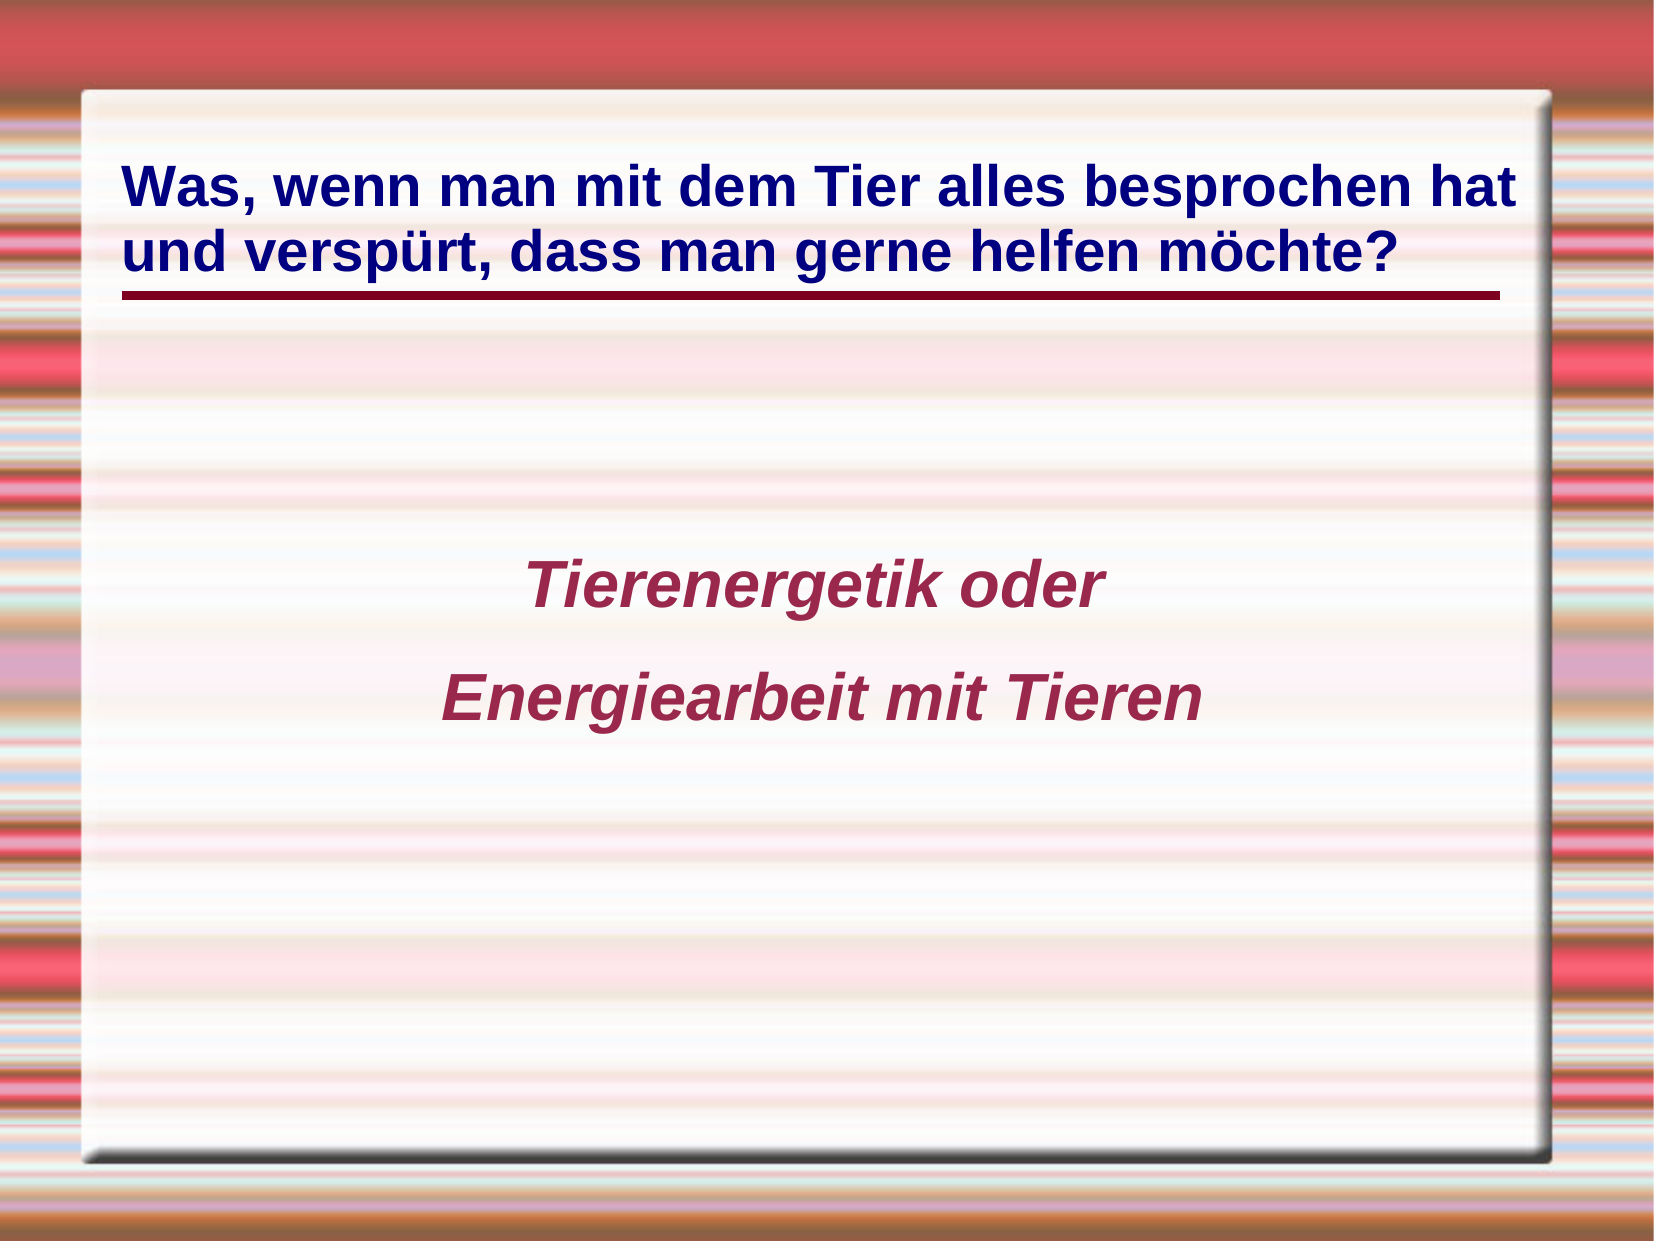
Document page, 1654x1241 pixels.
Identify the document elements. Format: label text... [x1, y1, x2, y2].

picture [0, 0, 1654, 1241]
list Tierenergetik oder Energiearbeit mit Tieren [134, 435, 1512, 1217]
title Was, wenn man mit dem Tier alles besprochen hat und verspürt, dass man gerne helfen möchte? [121, 114, 1534, 322]
